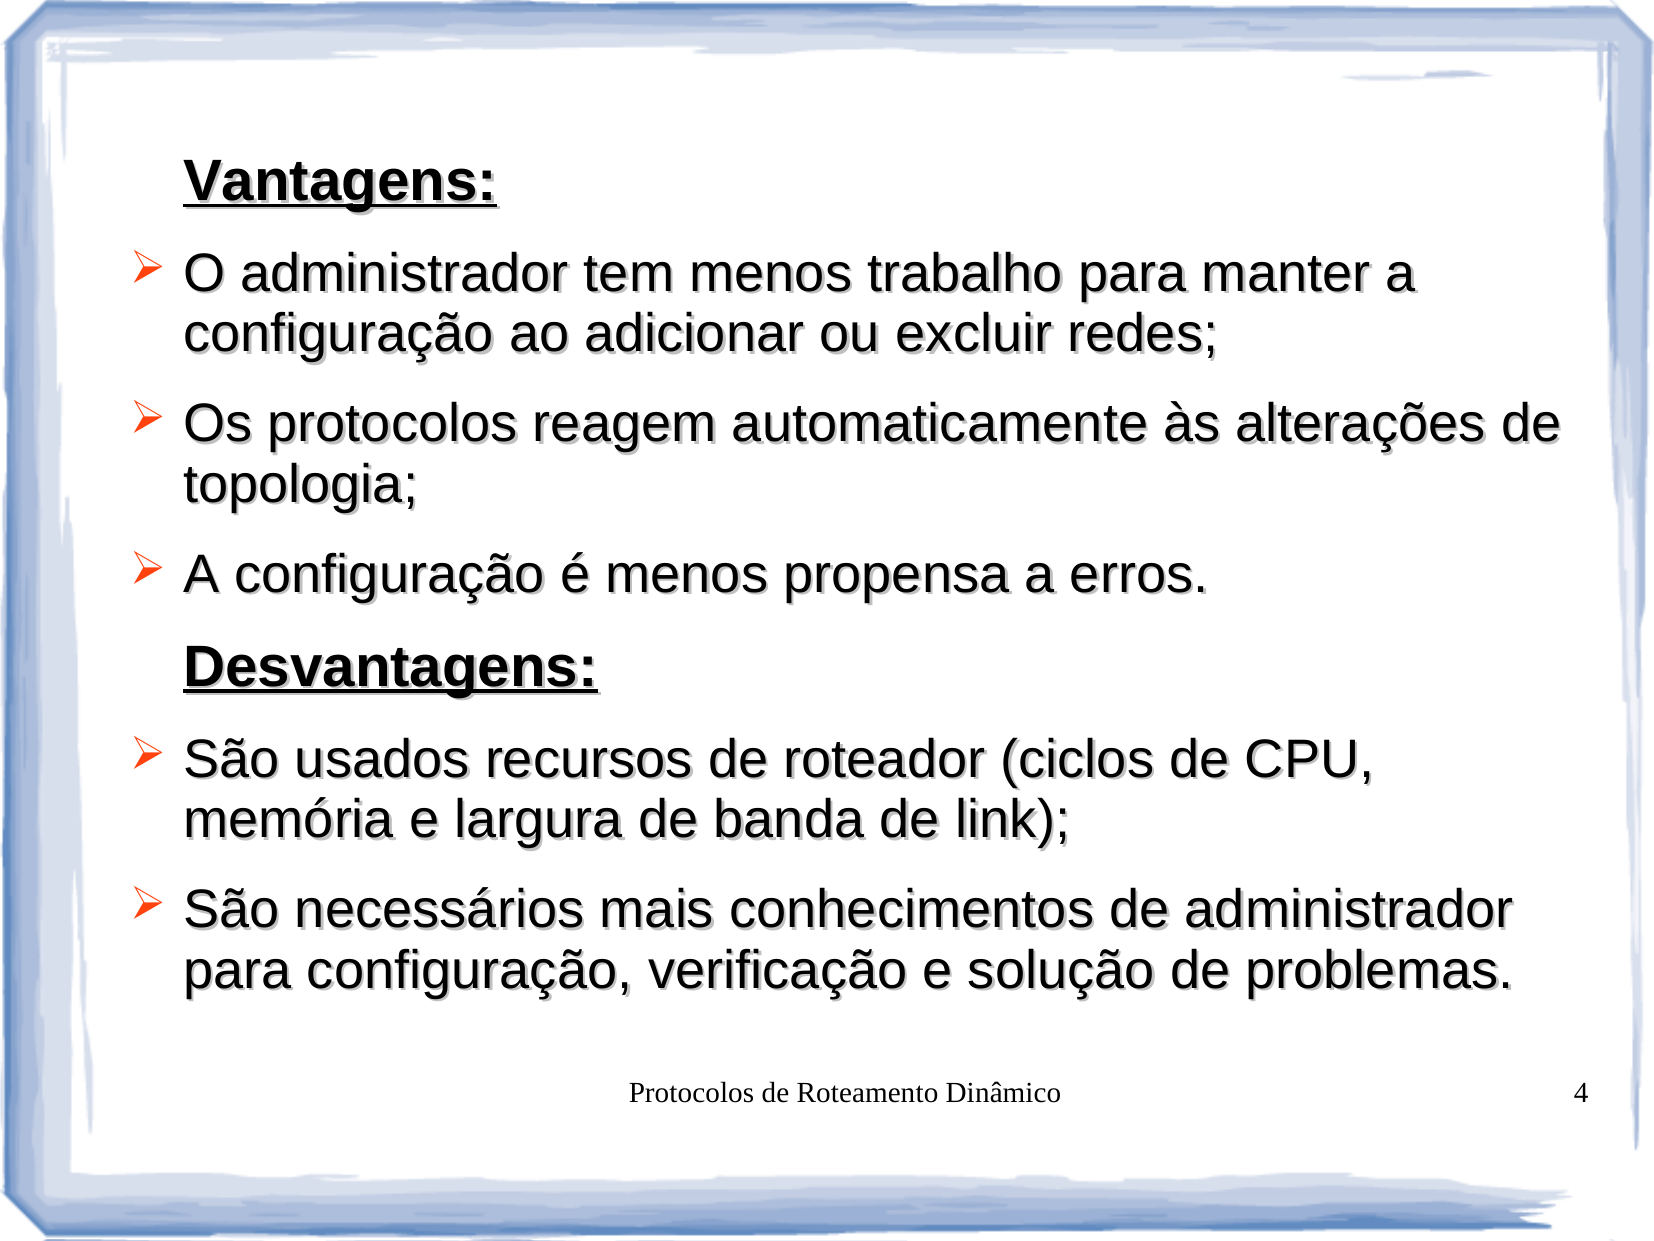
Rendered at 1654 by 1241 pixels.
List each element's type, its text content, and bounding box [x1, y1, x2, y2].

list Vantagens: O administrador tem menos trabalho para manter a configuração ao adicionar ou excluir redes; Os protocolos reagem automaticamente às alterações de topologia; A configuração é menos propensa a erros. Desvantagens: São usados recursos de roteador (ciclos de CPU, memória e largura de banda de link); São necessários mais conhecimentos de administrador para configuração, verificação e solução de problemas. [112, 147, 1565, 1034]
picture [0, 0, 1654, 1241]
